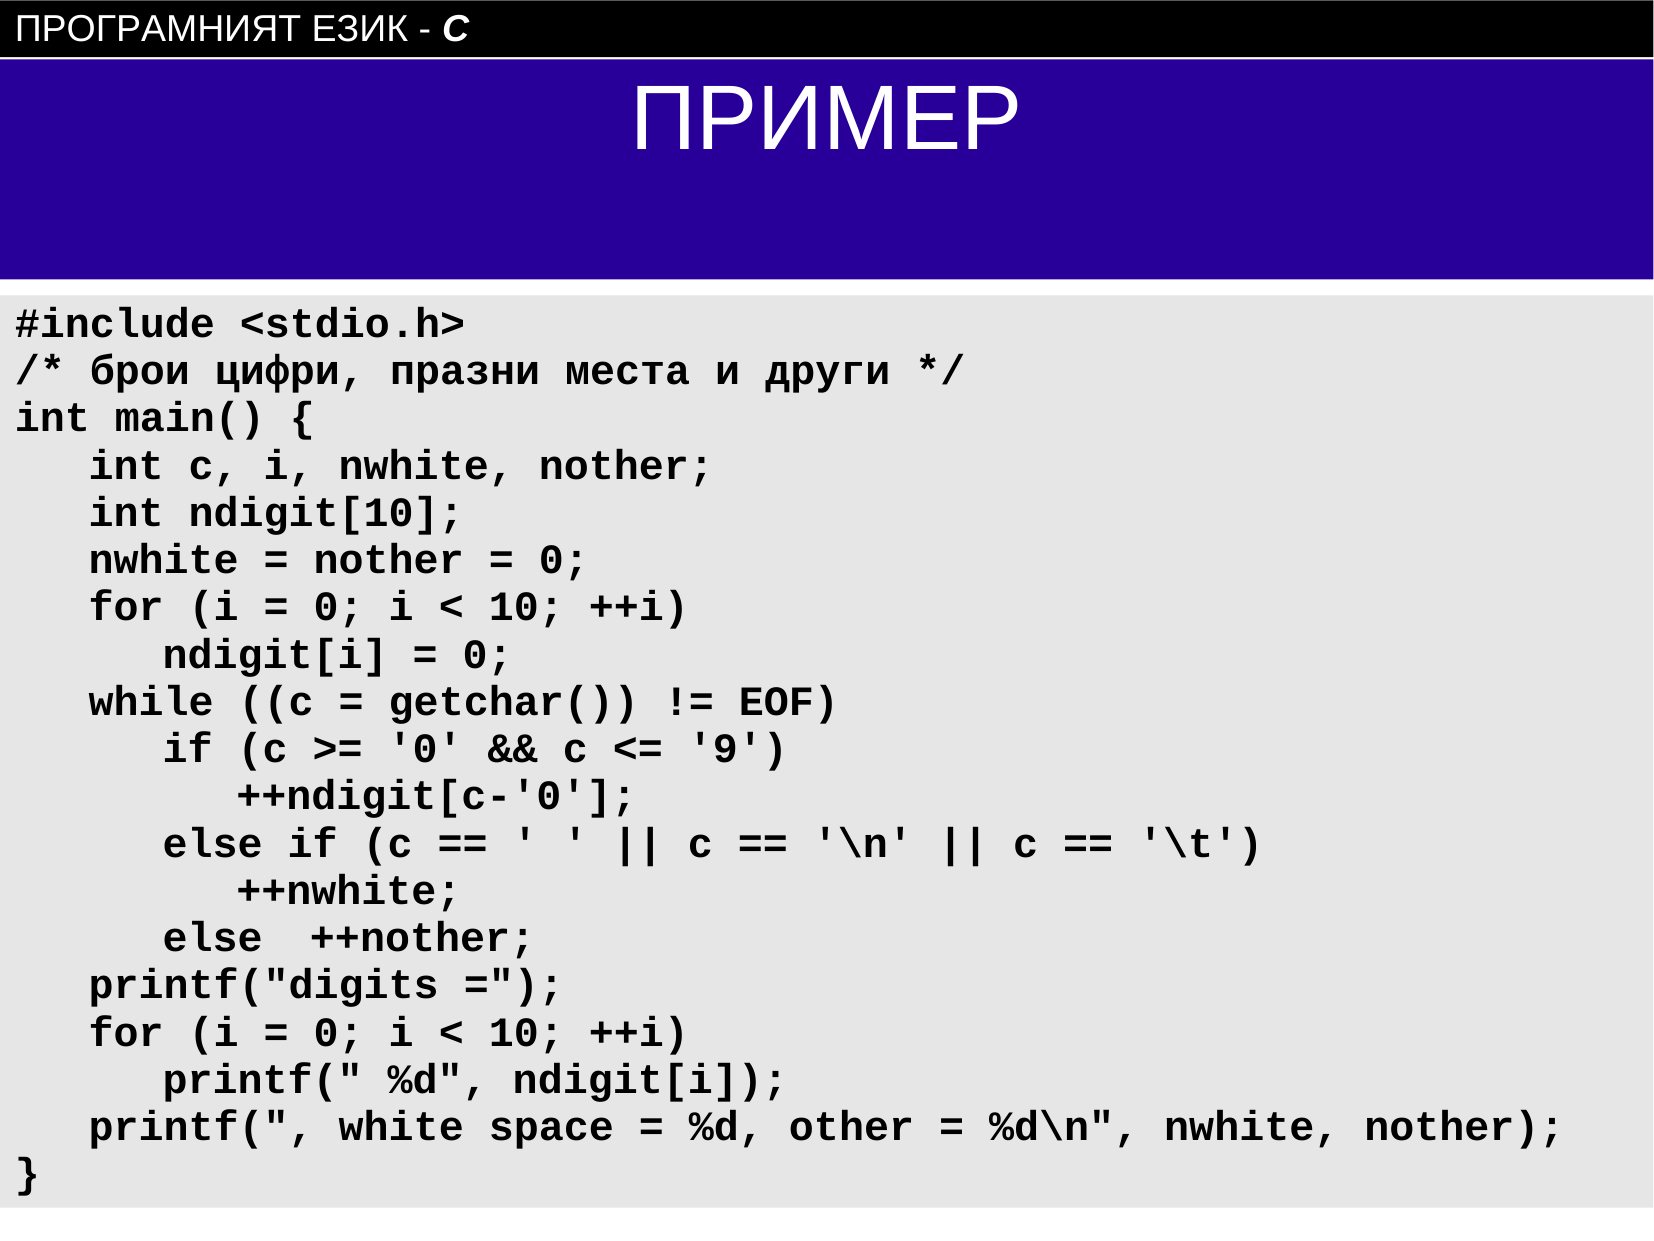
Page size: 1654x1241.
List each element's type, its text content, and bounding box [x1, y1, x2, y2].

text_box #include <stdio.h> /* брои цифри, празни места и други */ int main() { int c, i, nwhite, nother; int ndigit[10]; nwhite = nother = 0; for (i = 0; i < 10; ++i) ndigit[i] = 0; while ((c = getchar()) != EOF) if (c >= '0' && c <= '9') ++ndigit[c-'0']; else if (c == ' ' || c == '\n' || c == '\t') ++nwhite; else ++nother; printf("digits ="); for (i = 0; i < 10; ++i) printf(" %d", ndigit[i]); printf(", white space = %d, other = %d\n", nwhite, nother); } [0, 295, 1654, 1208]
text_box ПРИМЕР [0, 59, 1654, 280]
text_box ПРОГРАМНИЯT ЕЗИК - С [0, 0, 1654, 58]
